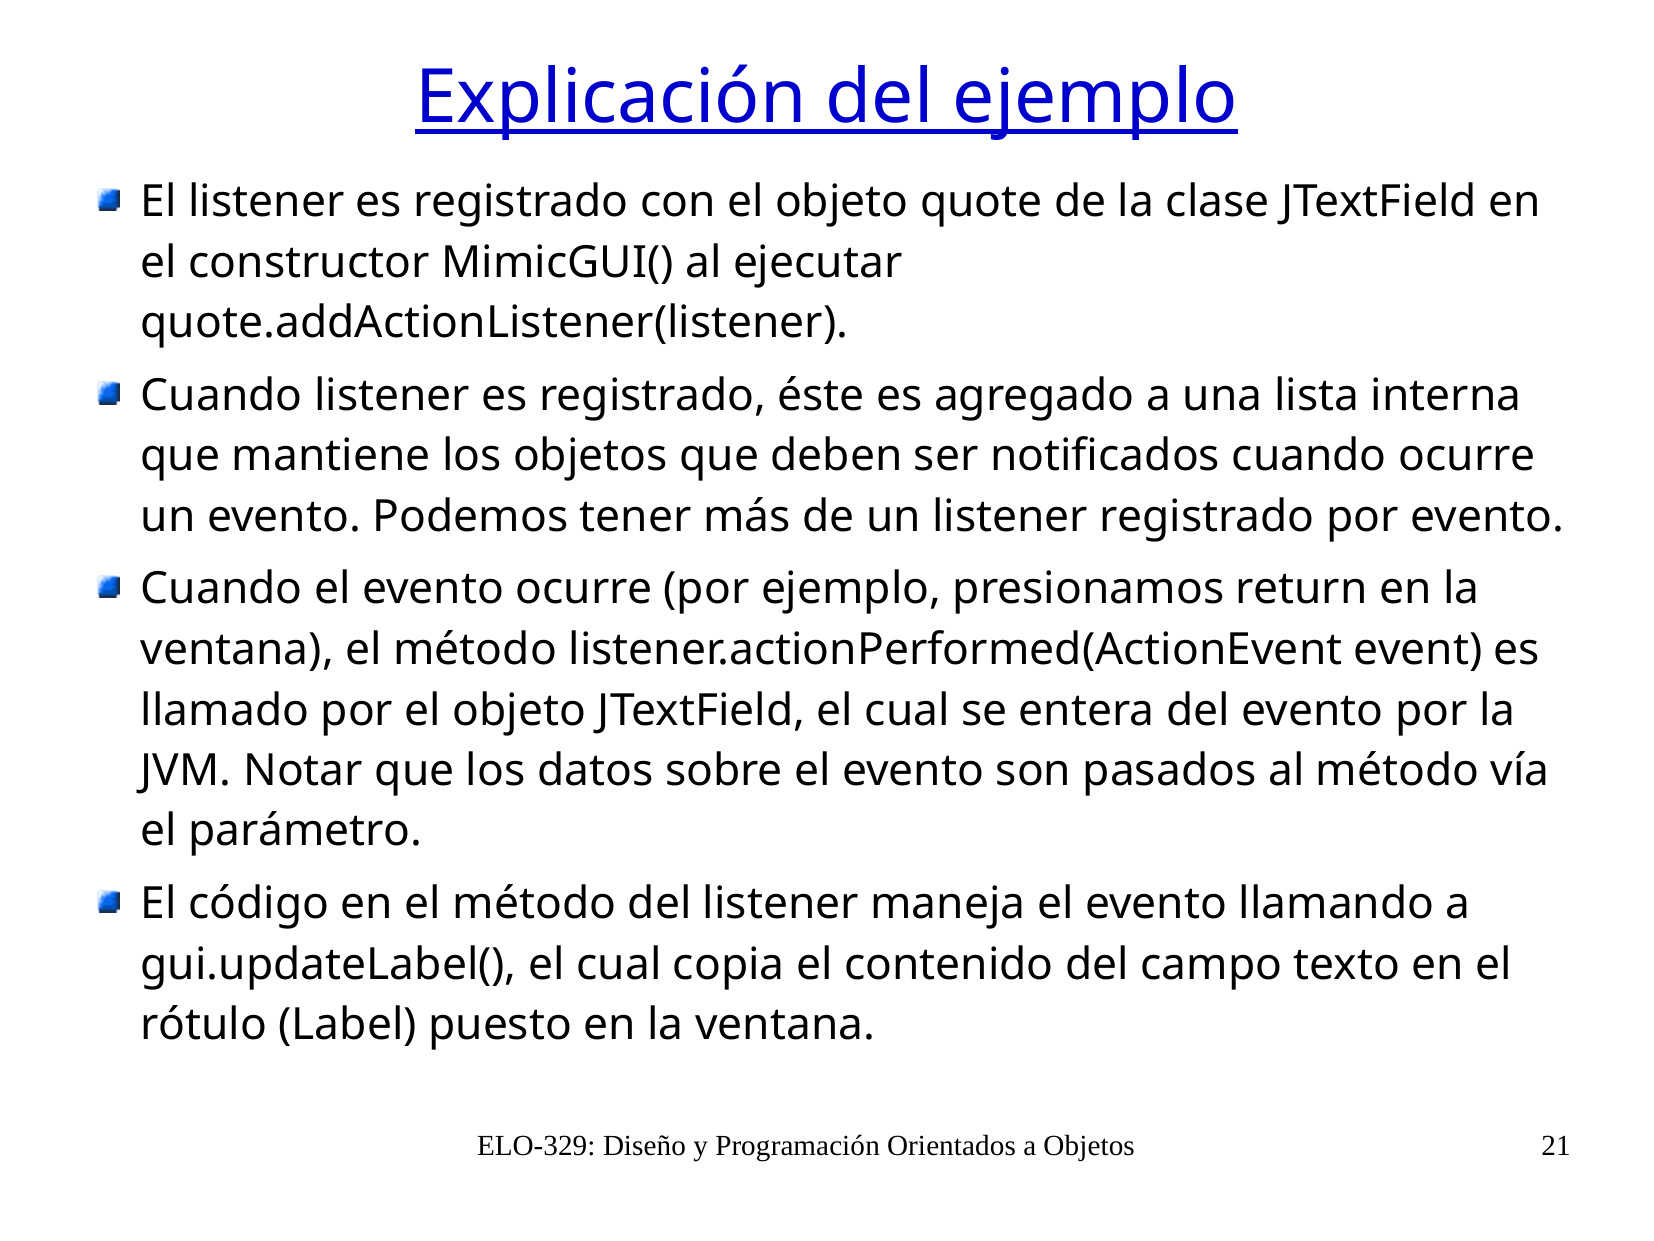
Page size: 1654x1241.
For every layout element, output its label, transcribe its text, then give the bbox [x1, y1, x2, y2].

title Explicación del ejemplo [82, 43, 1571, 145]
list El listener es registrado con el objeto quote de la clase JTextField en el constructor MimicGUI() al ejecutar quote.addActionListener(listener). Cuando listener es registrado, éste es agregado a una lista interna que mantiene los objetos que deben ser notificados cuando ocurre un evento. Podemos tener más de un listener registrado por evento. Cuando el evento ocurre (por ejemplo, presionamos return en la ventana), el método listener.actionPerformed(ActionEvent event) es llamado por el objeto JTextField, el cual se entera del evento por la JVM. Notar que los datos sobre el evento son pasados al método vía el parámetro. El código en el método del listener maneja el evento llamando a gui.updateLabel(), el cual copia el contenido del campo texto en el rótulo (Label) puesto en la ventana. [82, 169, 1571, 1105]
